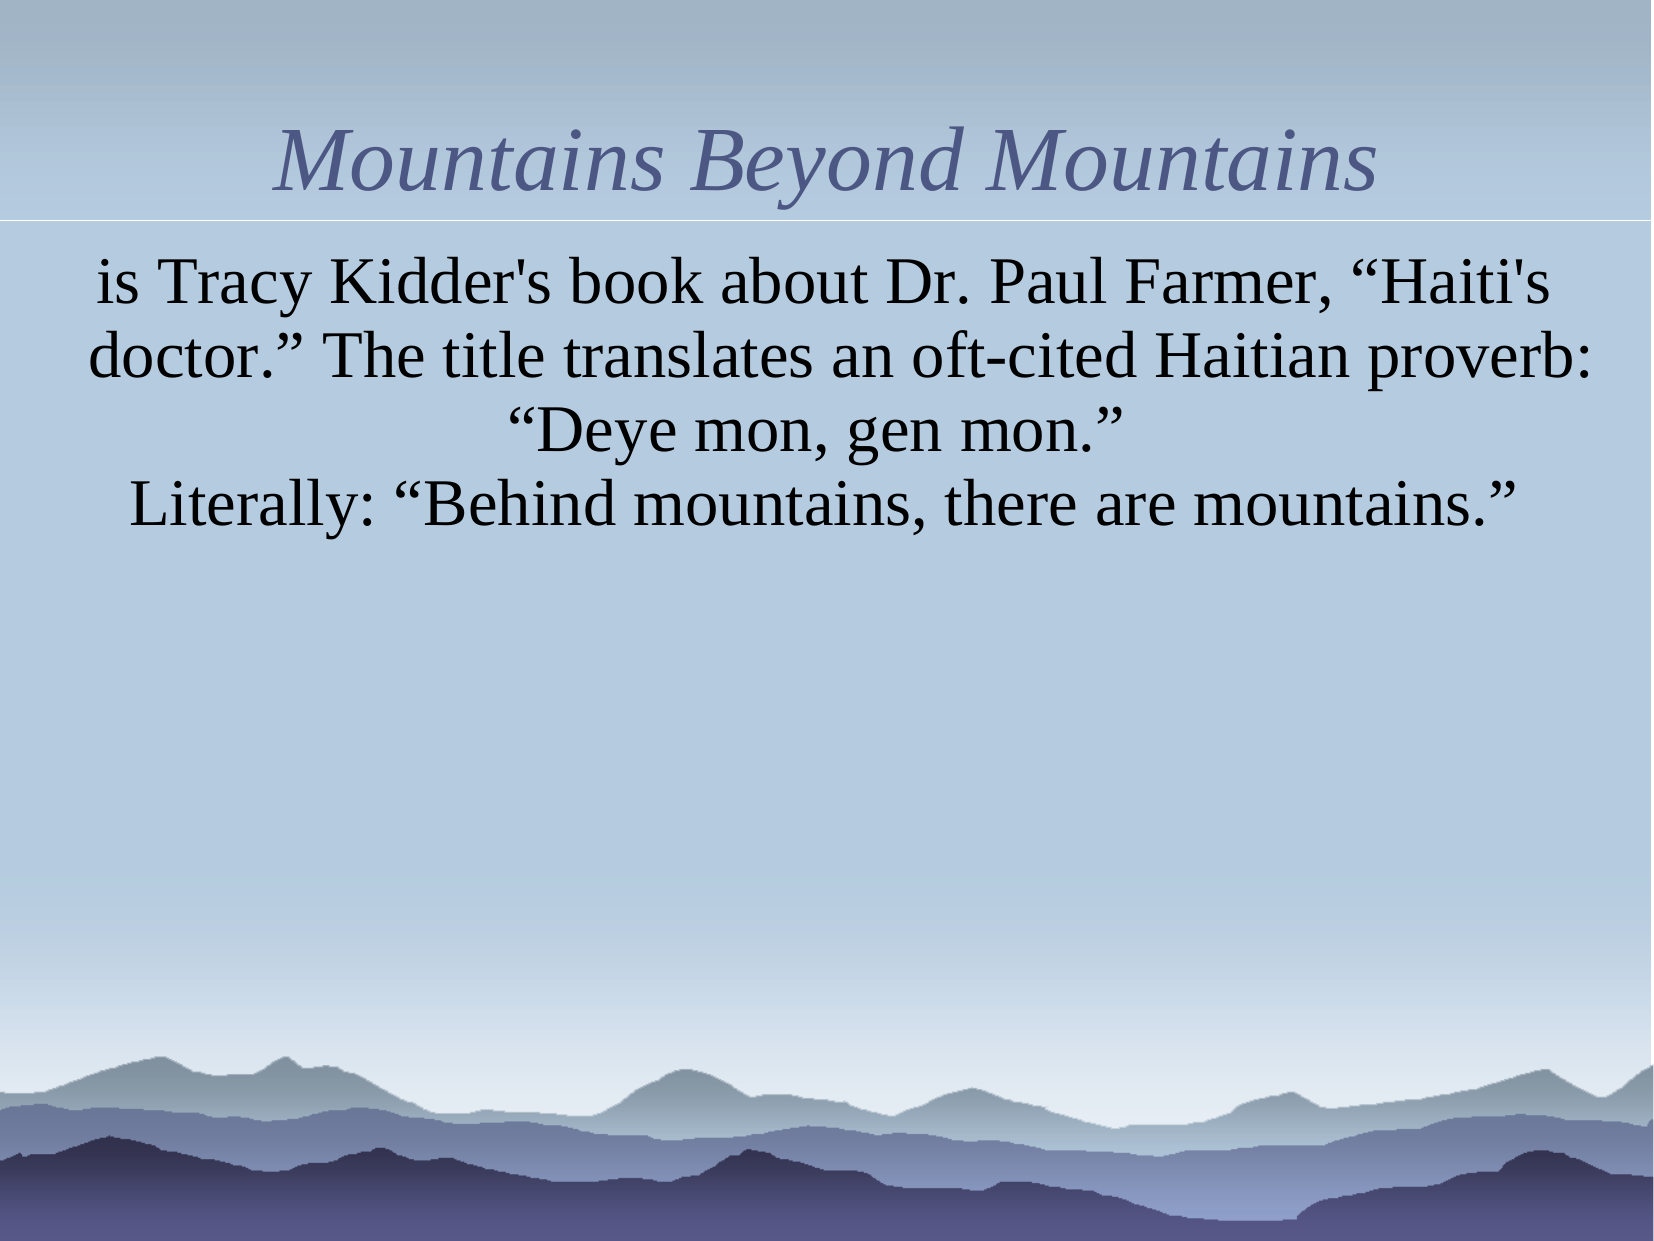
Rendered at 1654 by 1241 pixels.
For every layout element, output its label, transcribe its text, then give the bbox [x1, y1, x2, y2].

subtitle is Tracy Kidder's book about Dr. Paul Farmer, “Haiti's doctor.” The title translates an oft-cited Haitian proverb: “Deye mon, gen mon.” Literally: “Behind mountains, there are mountains.” [0, 243, 1651, 1133]
picture [0, 1021, 1654, 1241]
title Mountains Beyond Mountains [121, 55, 1534, 243]
